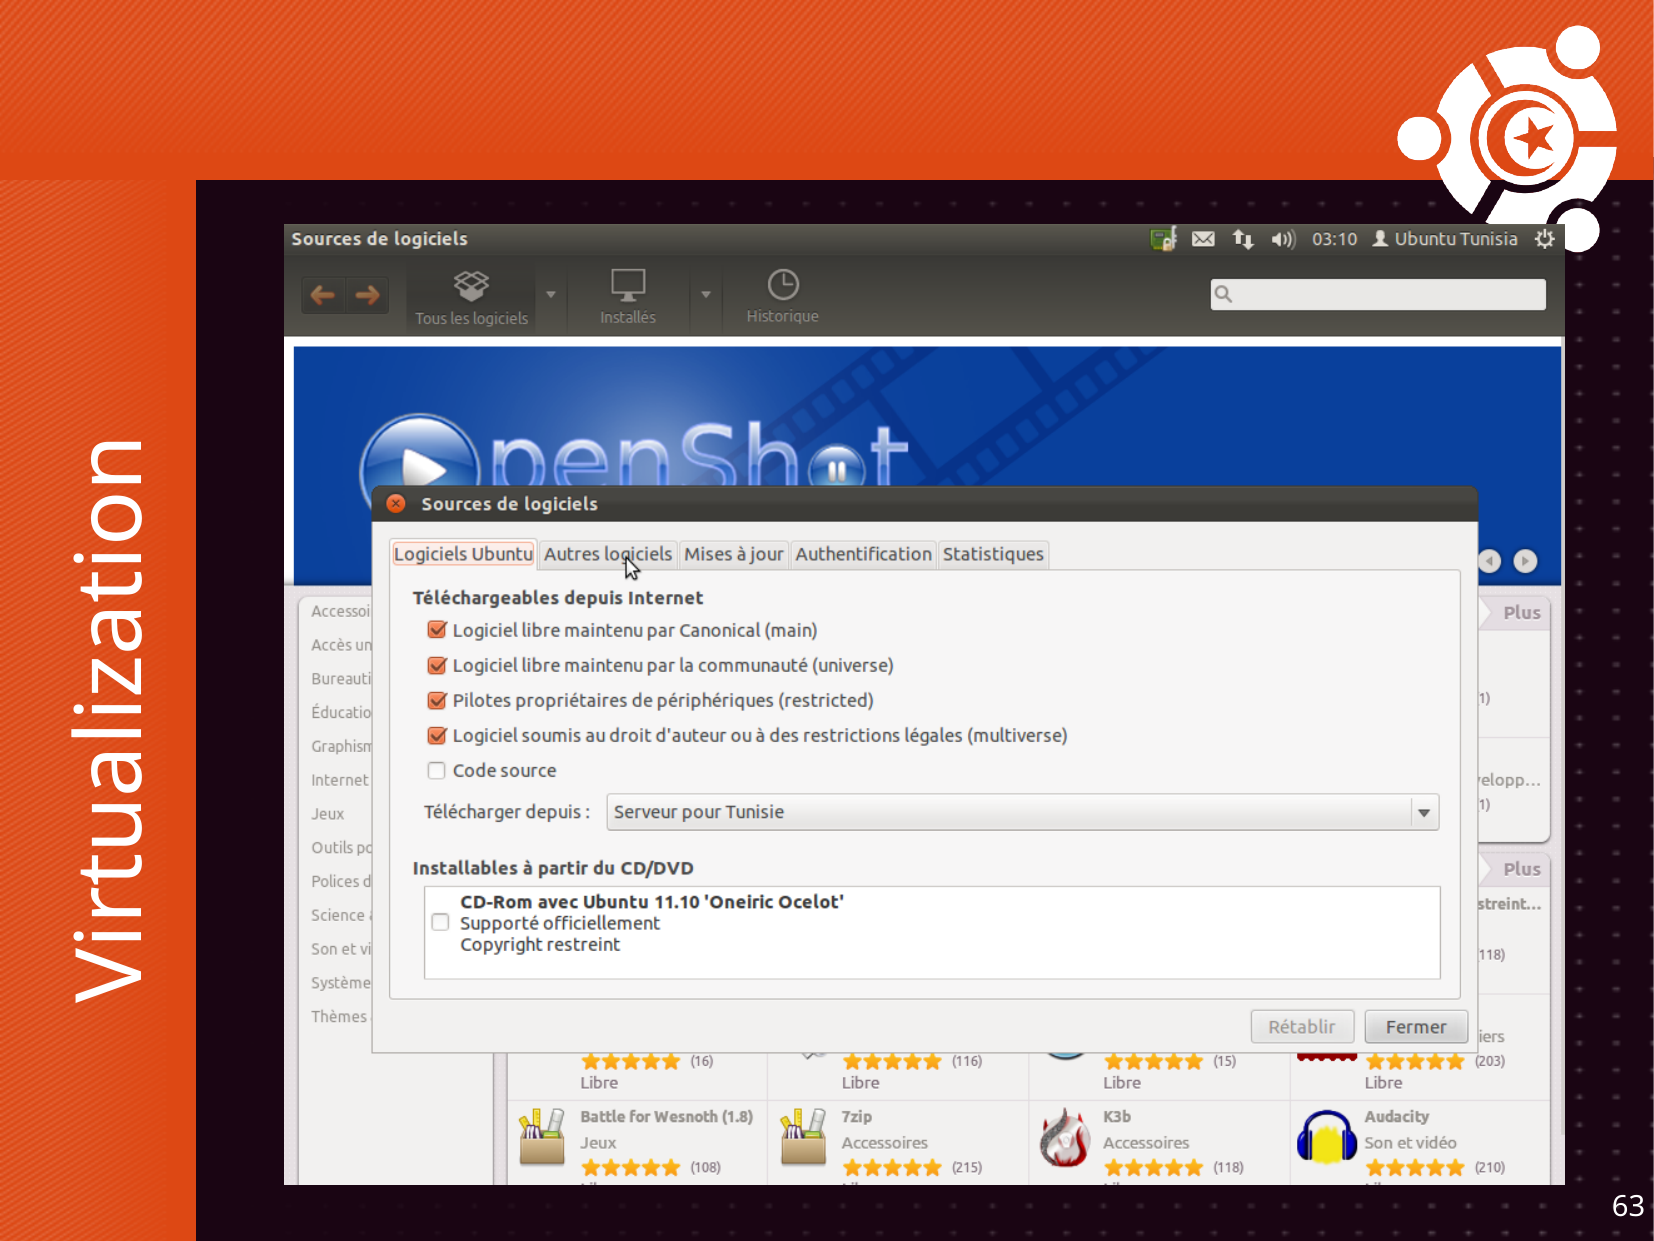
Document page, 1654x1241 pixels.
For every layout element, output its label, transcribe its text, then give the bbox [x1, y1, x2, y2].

picture [0, 0, 1654, 1241]
title Virtualization [17, 210, 196, 1229]
